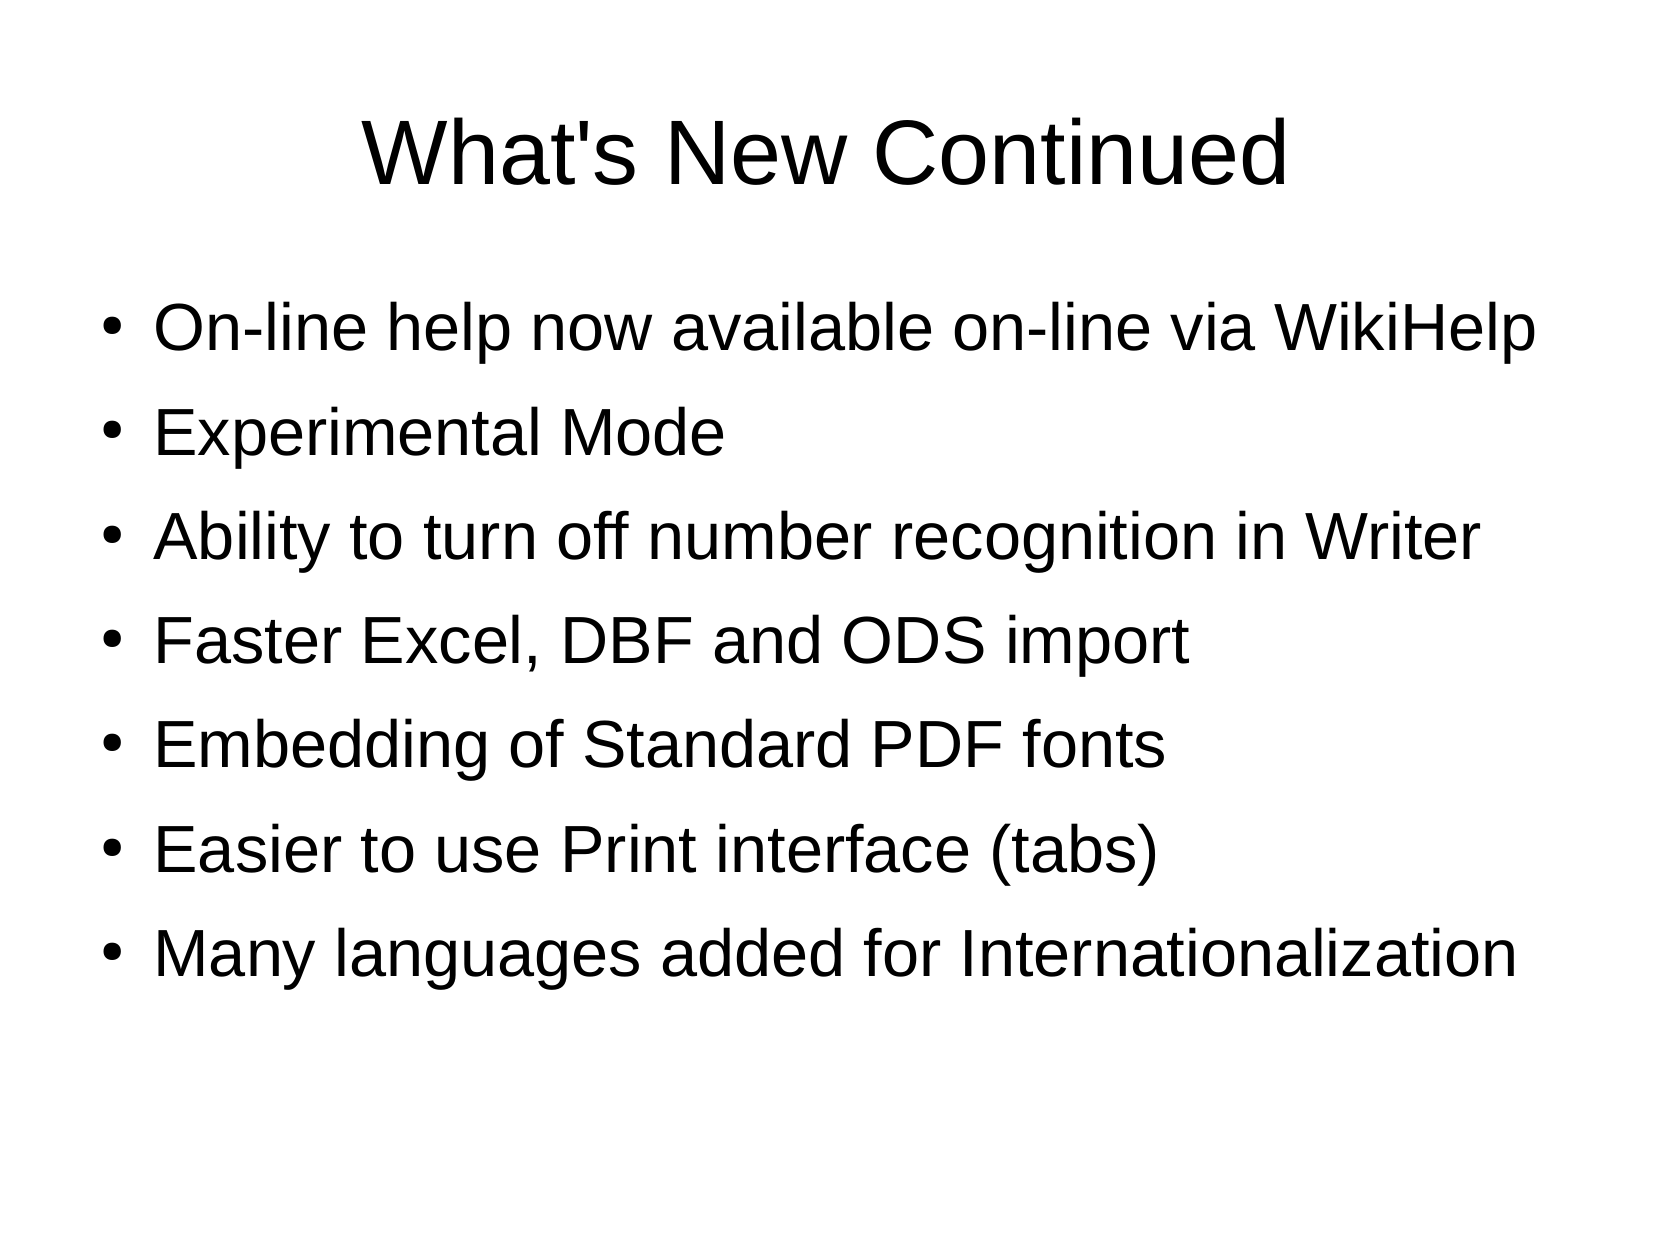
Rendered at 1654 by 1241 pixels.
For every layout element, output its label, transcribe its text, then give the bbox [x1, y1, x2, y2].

list On-line help now available on-line via WikiHelp Experimental Mode Ability to turn off number recognition in Writer Faster Excel, DBF and ODS import Embedding of Standard PDF fonts Easier to use Print interface (tabs) Many languages added for Internationalization [82, 290, 1571, 1109]
title What's New Continued [82, 49, 1571, 257]
